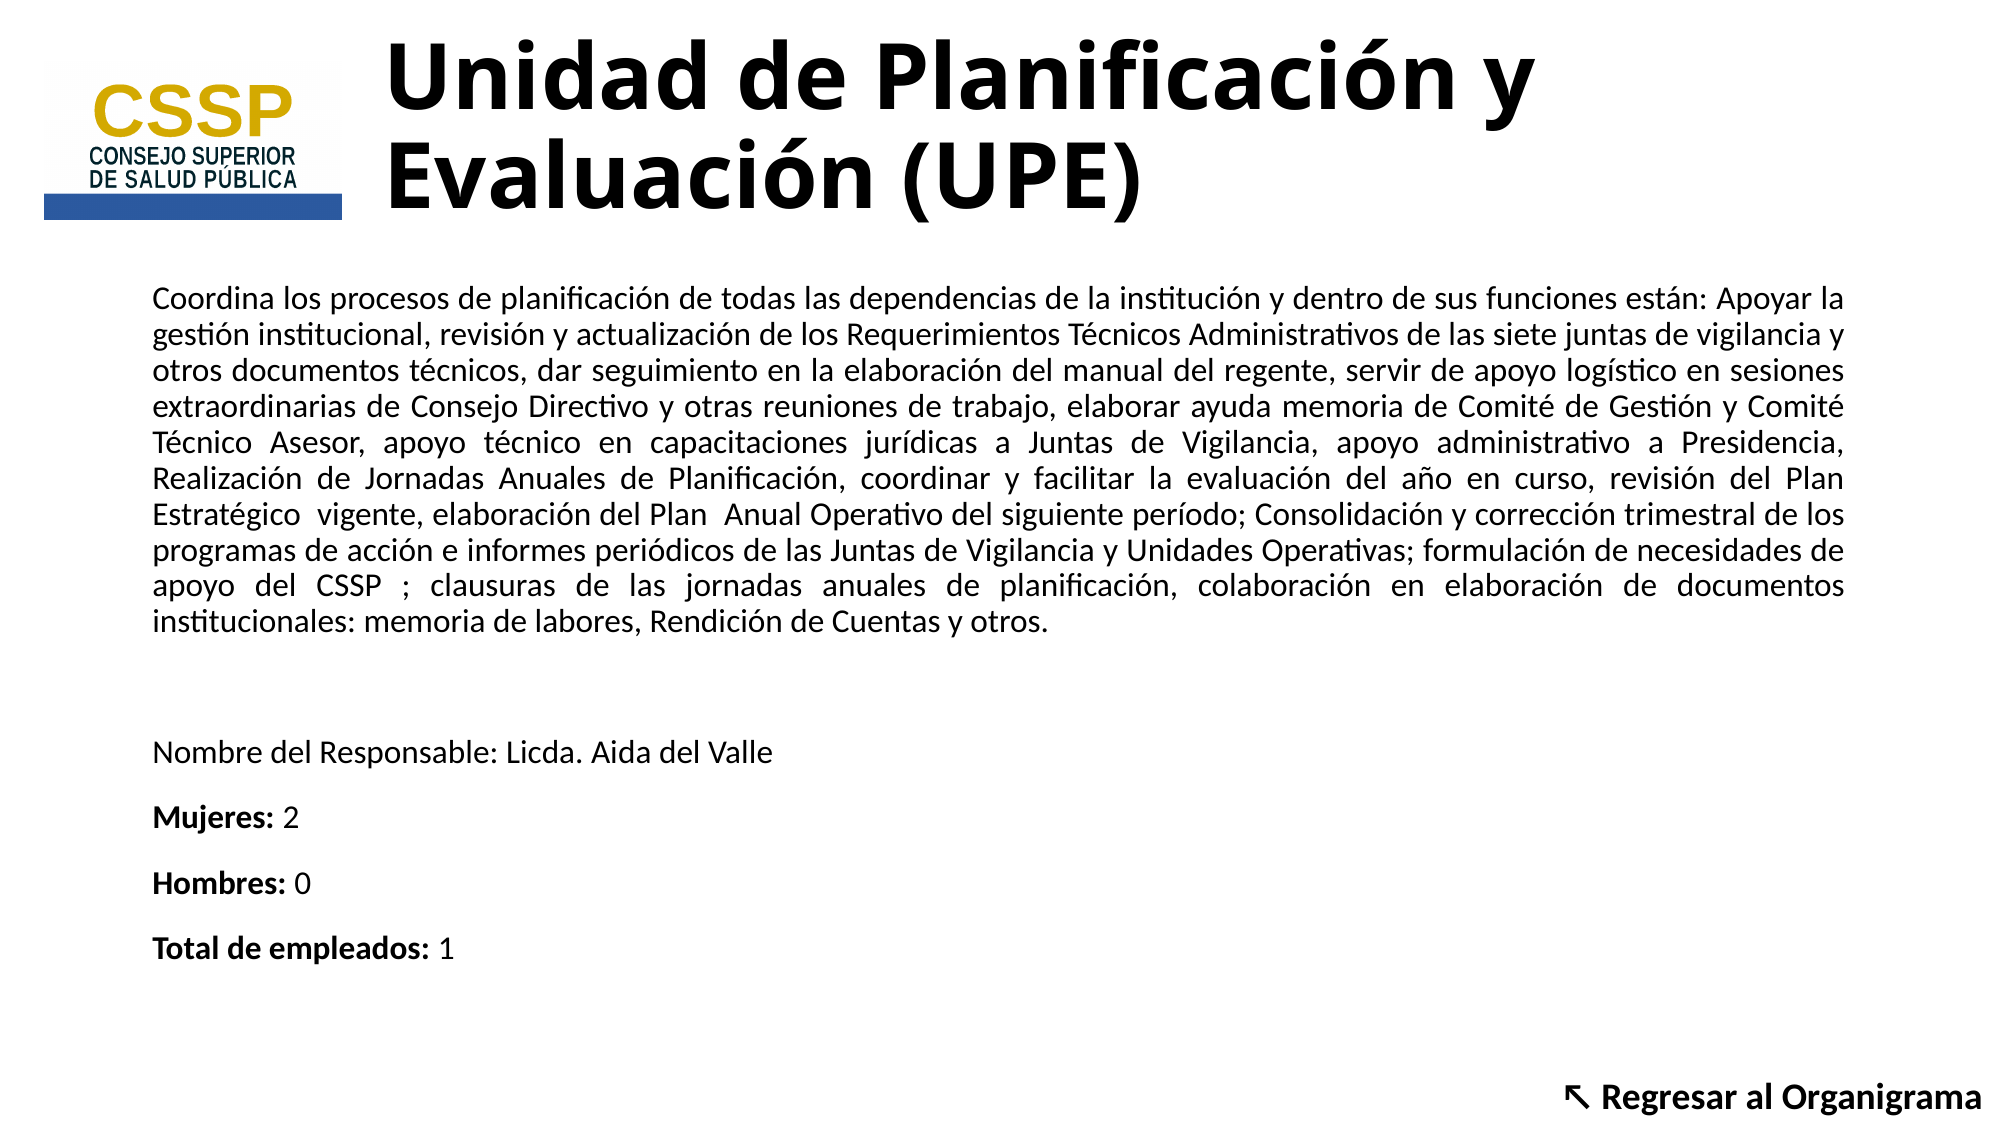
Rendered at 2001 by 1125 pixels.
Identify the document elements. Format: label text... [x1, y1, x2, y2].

title Unidad de Planificación y Evaluación (UPE) [368, 22, 1863, 241]
list Coordina los procesos de planificación de todas las dependencias de la institución y dentro de sus funciones están: Apoyar la gestión institucional, revisión y actualización de los Requerimientos Técnicos Administrativos de las siete juntas de vigilancia y otros documentos técnicos, dar seguimiento en la elaboración del manual del regente, servir de apoyo logístico en sesiones extraordinarias de Consejo Directivo y otras reuniones de trabajo, elaborar ayuda memoria de Comité de Gestión y Comité Técnico Asesor, apoyo técnico en capacitaciones jurídicas a Juntas de Vigilancia, apoyo administrativo a Presidencia, Realización de Jornadas Anuales de Planificación, coordinar y facilitar la evaluación del año en curso, revisión del Plan Estratégico vigente, elaboración del Plan Anual Operativo del siguiente período; Consolidación y corrección trimestral de los programas de acción e informes periódicos de las Juntas de Vigilancia y Unidades Operativas; formulación de necesidades de apoyo del CSSP ; clausuras de las jornadas anuales de planificación, colaboración en elaboración de documentos institucionales: memoria de labores, Rendición de Cuentas y otros. Nombre del Responsable: Licda. Aida del Valle Mujeres: 2 Hombres: 0 Total de empleados: 1 [137, 273, 1863, 1066]
picture [44, 61, 342, 220]
text_box ↖ Regresar al Organigrama [1546, 1064, 1999, 1125]
